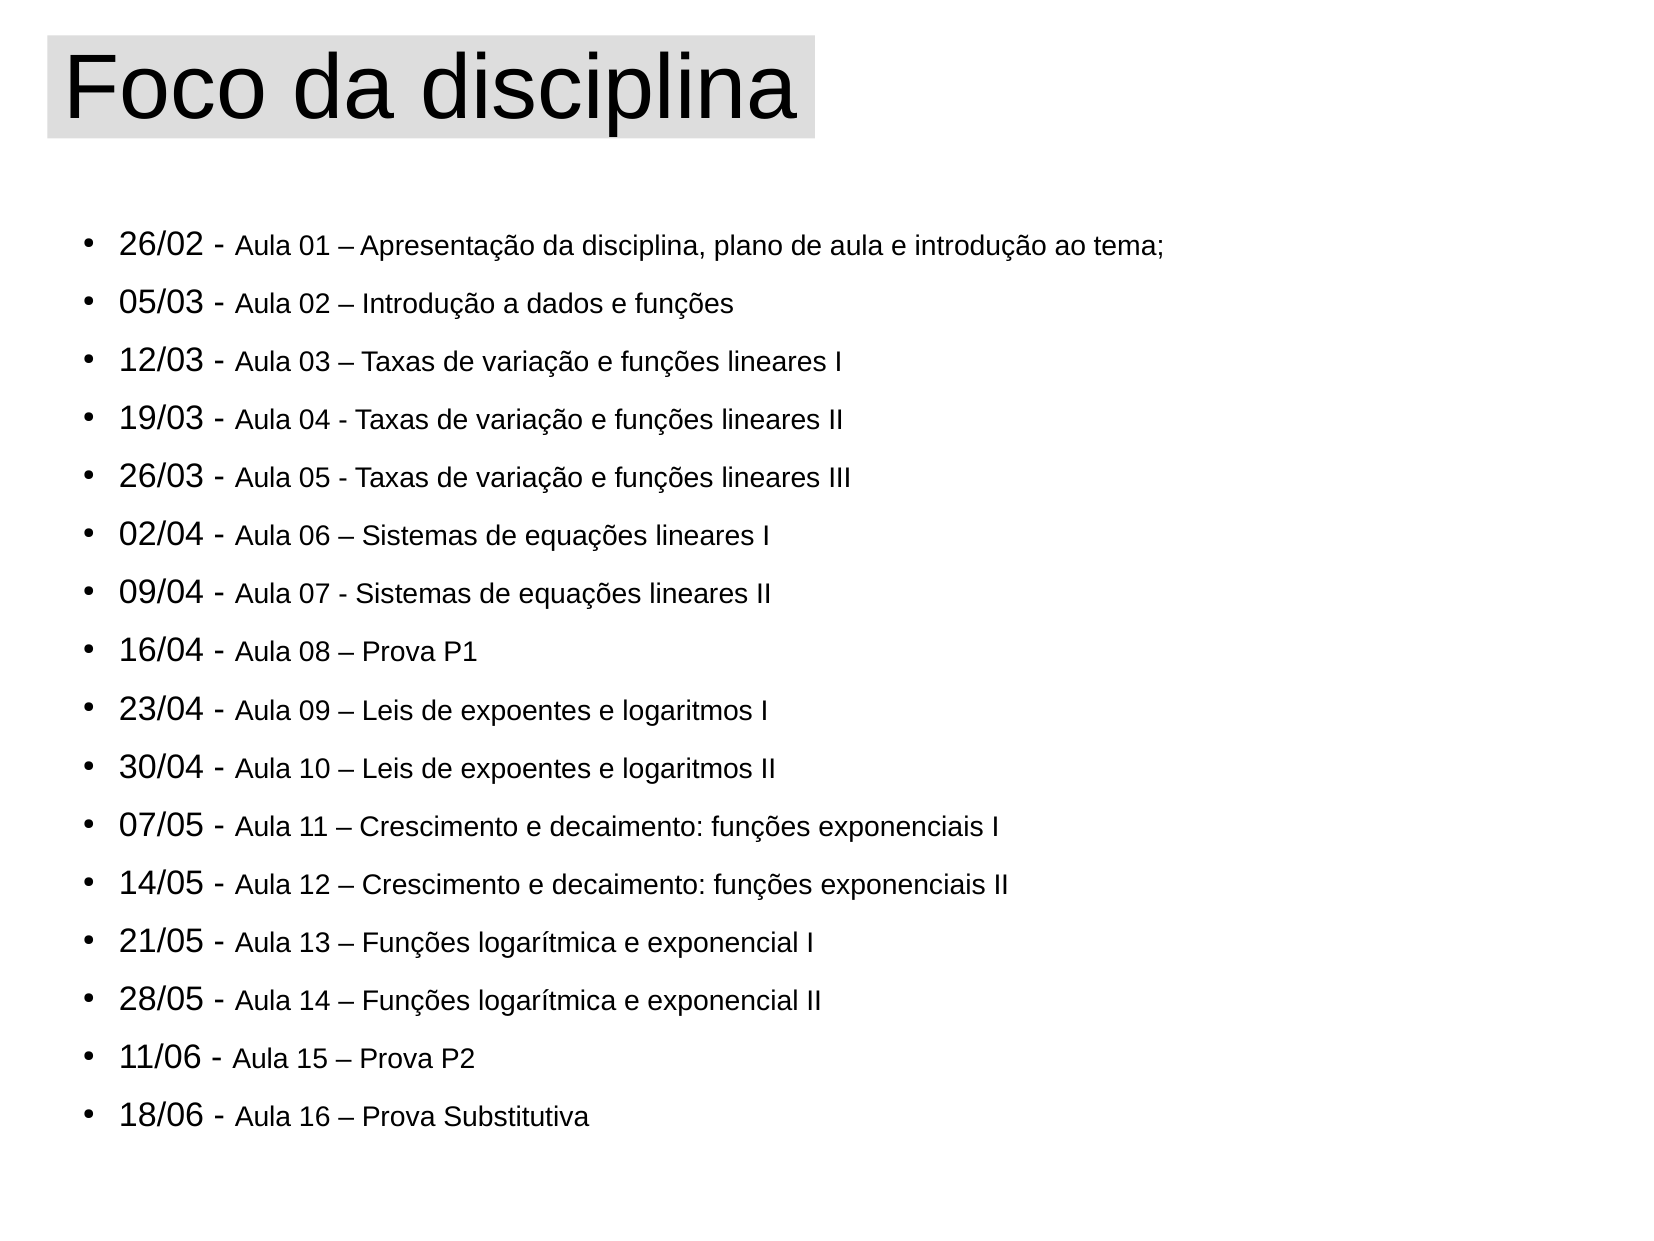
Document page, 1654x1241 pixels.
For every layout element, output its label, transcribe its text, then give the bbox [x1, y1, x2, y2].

title Foco da disciplina [47, 35, 815, 139]
list 26/02 - Aula 01 – Apresentação da disciplina, plano de aula e introdução ao tema; 05/03 - Aula 02 – Introdução a dados e funções 12/03 - Aula 03 – Taxas de variação e funções lineares I 19/03 - Aula 04 - Taxas de variação e funções lineares II 26/03 - Aula 05 - Taxas de variação e funções lineares III 02/04 - Aula 06 – Sistemas de equações lineares I 09/04 - Aula 07 - Sistemas de equações lineares II 16/04 - Aula 08 – Prova P1 23/04 - Aula 09 – Leis de expoentes e logaritmos I 30/04 - Aula 10 – Leis de expoentes e logaritmos II 07/05 - Aula 11 – Crescimento e decaimento: funções exponenciais I 14/05 - Aula 12 – Crescimento e decaimento: funções exponenciais II 21/05 - Aula 13 – Funções logarítmica e exponencial I 28/05 - Aula 14 – Funções logarítmica e exponencial II 11/06 - Aula 15 – Prova P2 18/06 - Aula 16 – Prova Substitutiva [70, 224, 1559, 1139]
